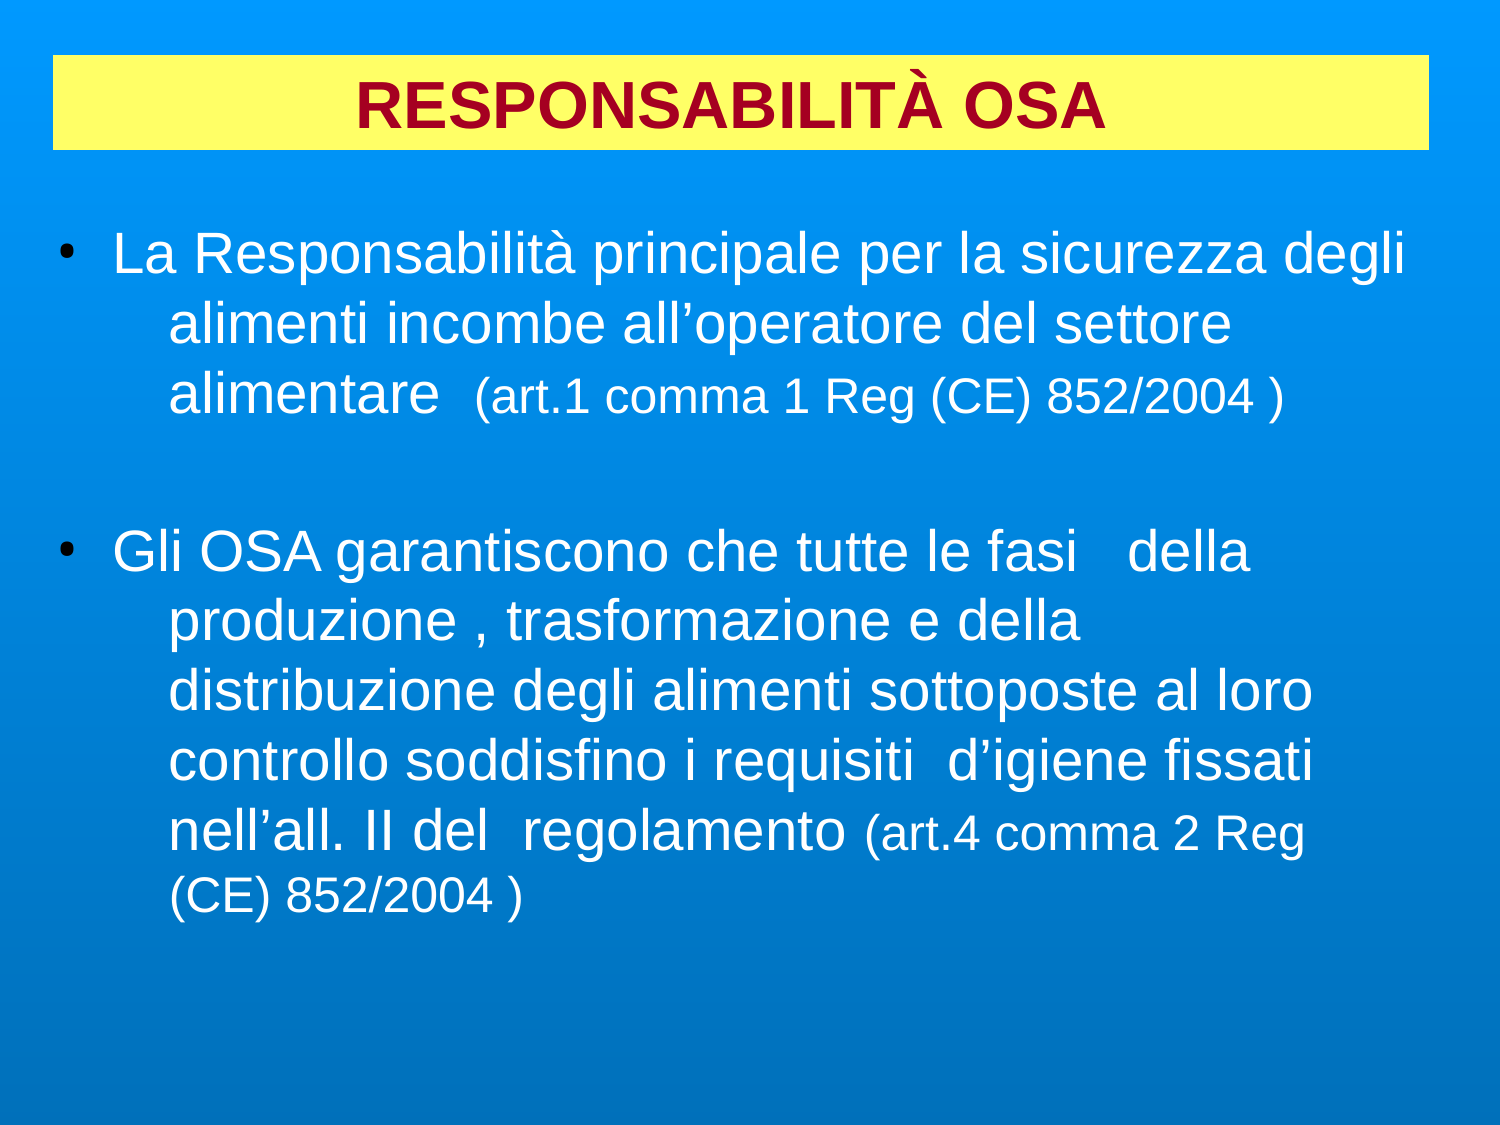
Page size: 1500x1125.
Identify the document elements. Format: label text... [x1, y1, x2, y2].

text_box RESPONSABILITÀ OSA [53, 55, 1429, 150]
text_box La Responsabilità principale per la sicurezza degli alimenti incombe all’operatore del settore alimentare (art.1 comma 1 Reg (CE) 852/2004 ) Gli OSA garantiscono che tutte le fasi della produzione , trasformazione e della distribuzione degli alimenti sottoposte al loro controllo soddisfino i requisiti d’igiene fissati nell’all. II del regolamento (art.4 comma 2 Reg (CE) 852/2004 ) [41, 208, 1435, 1023]
